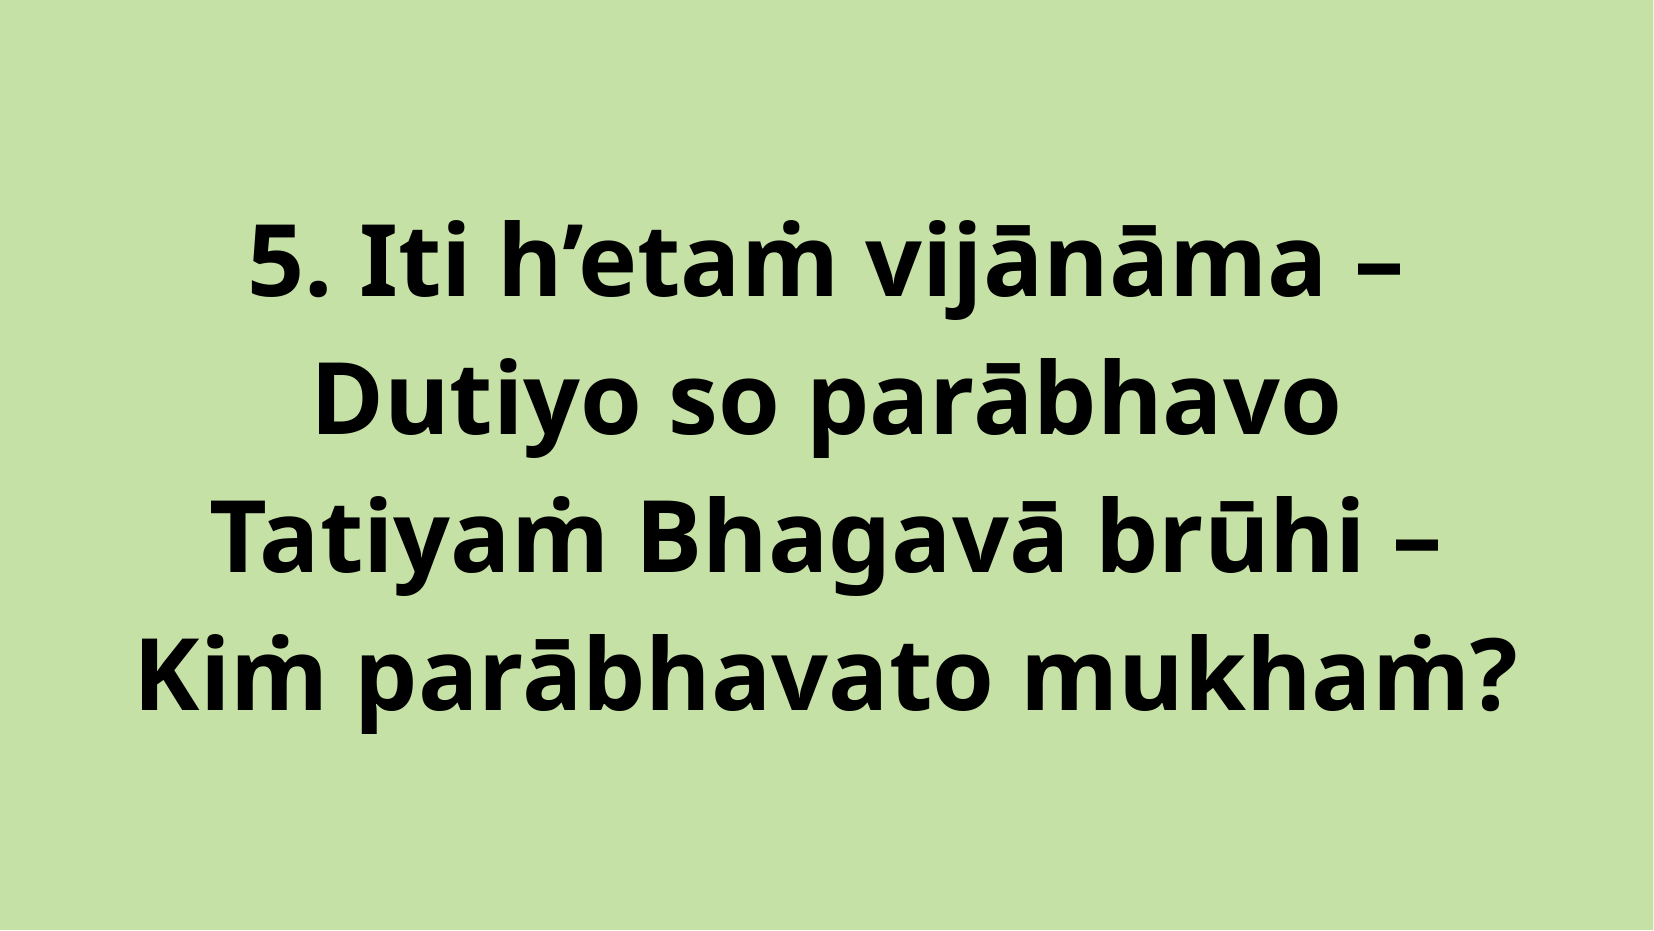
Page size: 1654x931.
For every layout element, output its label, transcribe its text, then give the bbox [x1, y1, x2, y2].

subtitle 5. Iti h’etaṁ vijānāma – Dutiyo so parābhavo Tatiyaṁ Bhagavā brūhi – Kiṁ parābhavato mukhaṁ? [82, 0, 1571, 931]
